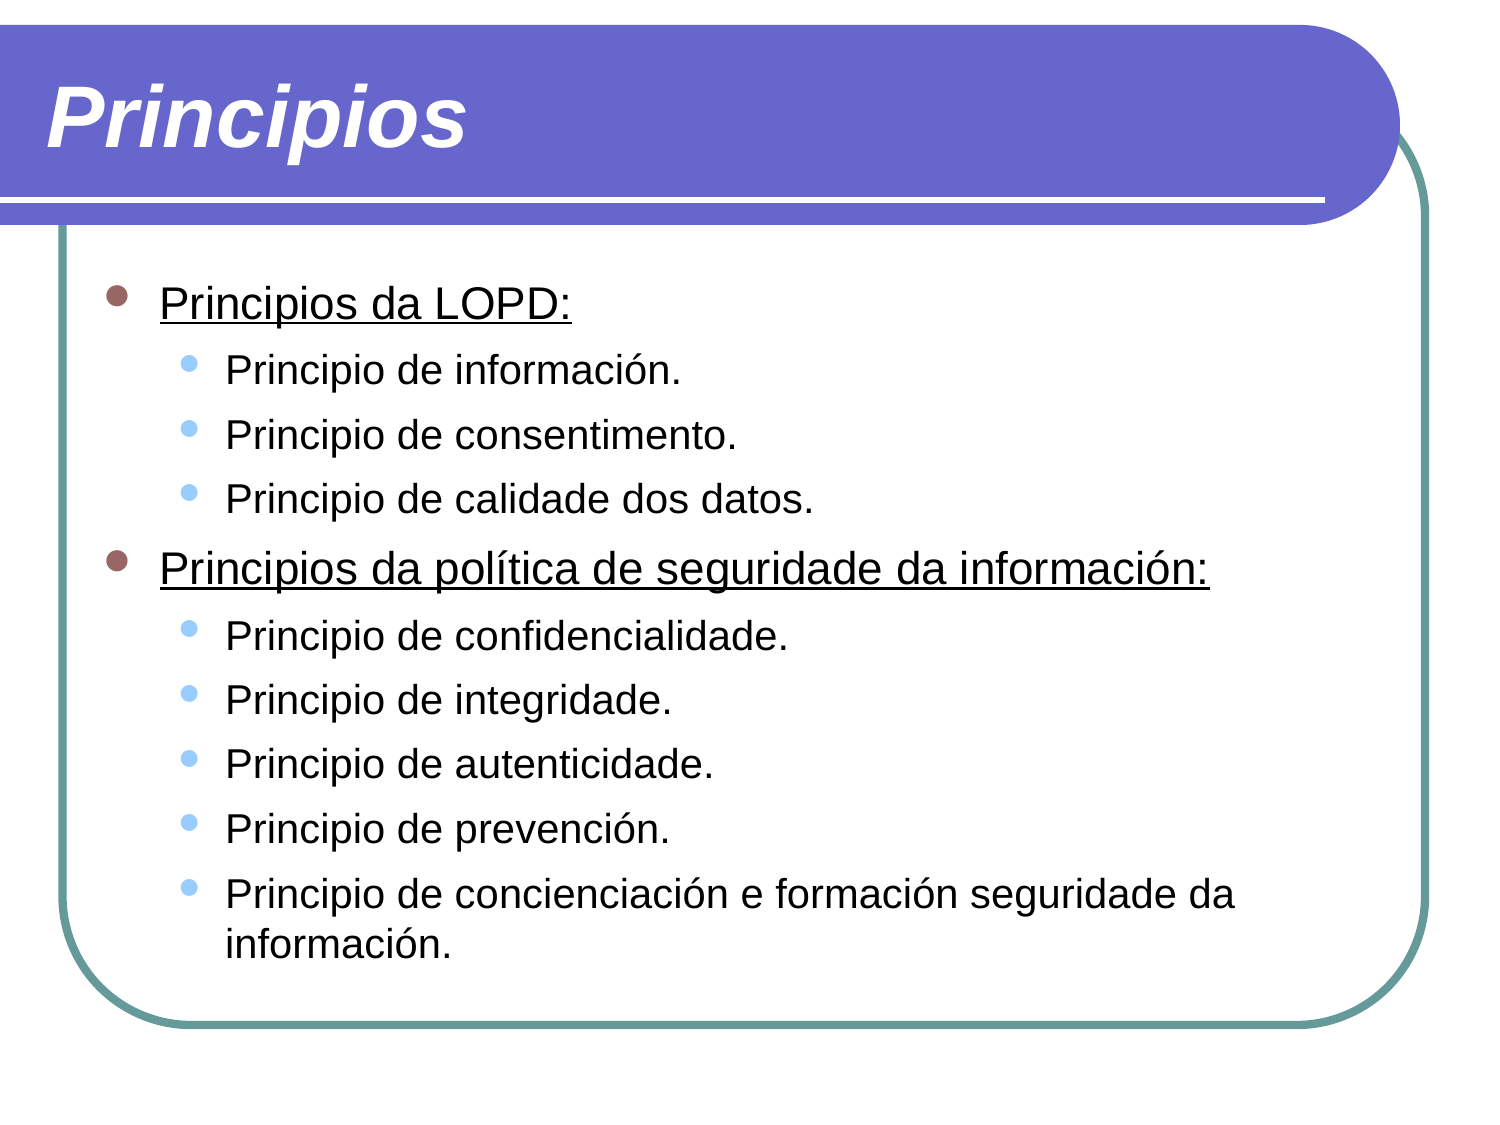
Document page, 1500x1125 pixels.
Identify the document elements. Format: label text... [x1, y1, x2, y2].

title Principios [31, 0, 1347, 226]
list Principios da LOPD: Principio de información. Principio de consentimento. Principio de calidade dos datos. Principios da política de seguridade da información: Principio de confidencialidade. Principio de integridade. Principio de autenticidade. Principio de prevención. Principio de concienciación e formación seguridade da información. [88, 265, 1389, 991]
